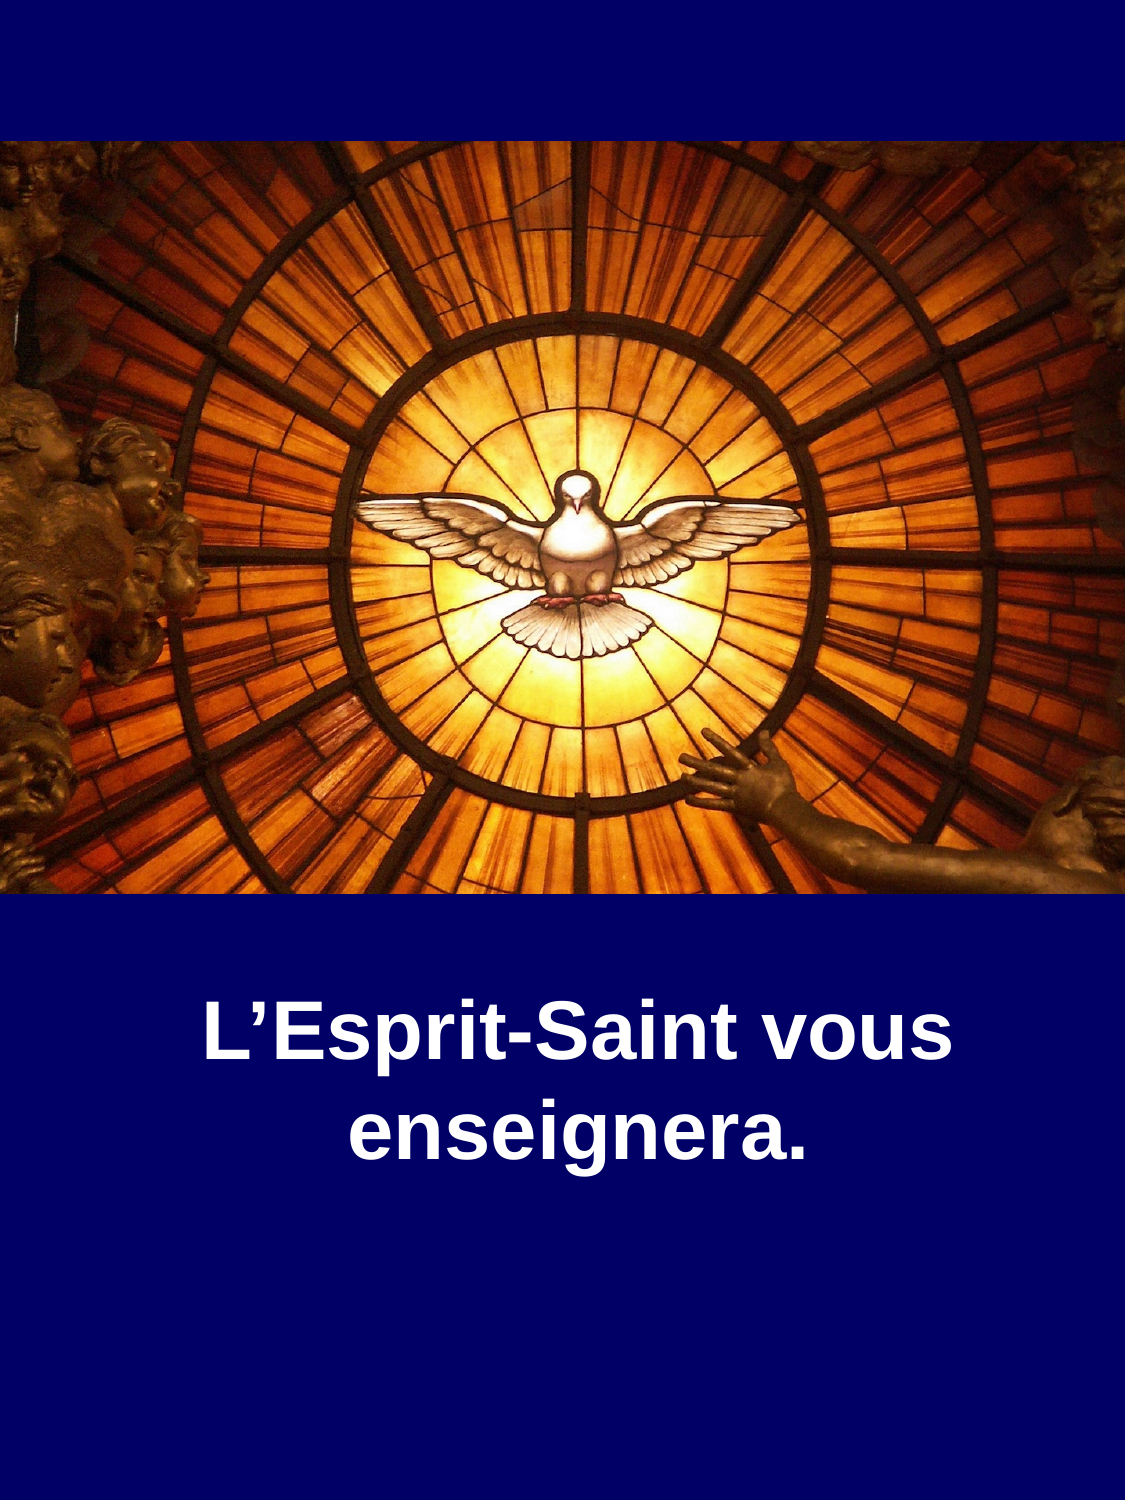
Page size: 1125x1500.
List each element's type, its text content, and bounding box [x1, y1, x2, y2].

text_box L’Esprit-Saint vous enseignera. [58, 968, 1099, 1169]
picture [0, 141, 1125, 894]
